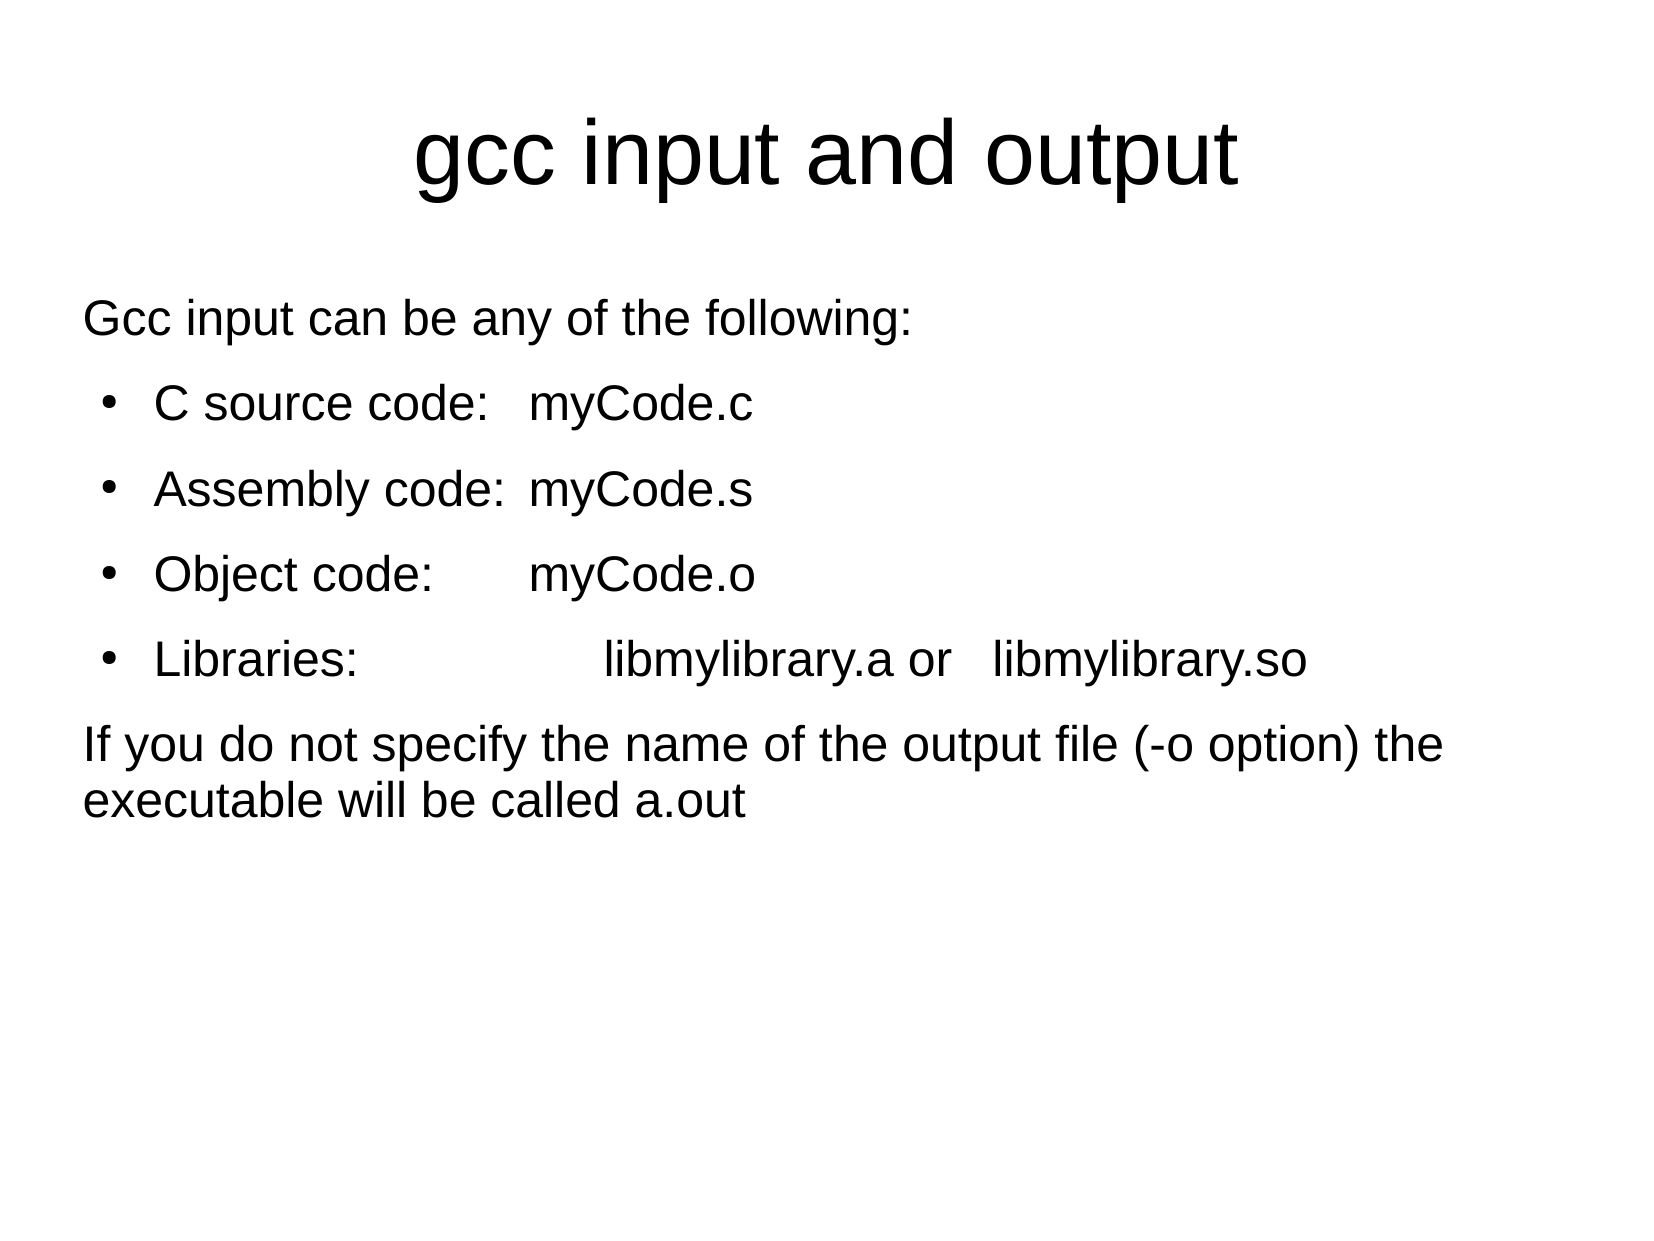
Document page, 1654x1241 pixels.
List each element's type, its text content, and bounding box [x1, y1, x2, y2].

list Gcc input can be any of the following: C source code: myCode.c Assembly code: myCode.s Object code: myCode.o Libraries: libmylibrary.a or libmylibrary.so If you do not specify the name of the output file (-o option) the executable will be called a.out [82, 290, 1571, 1010]
title gcc input and output [82, 49, 1571, 257]
